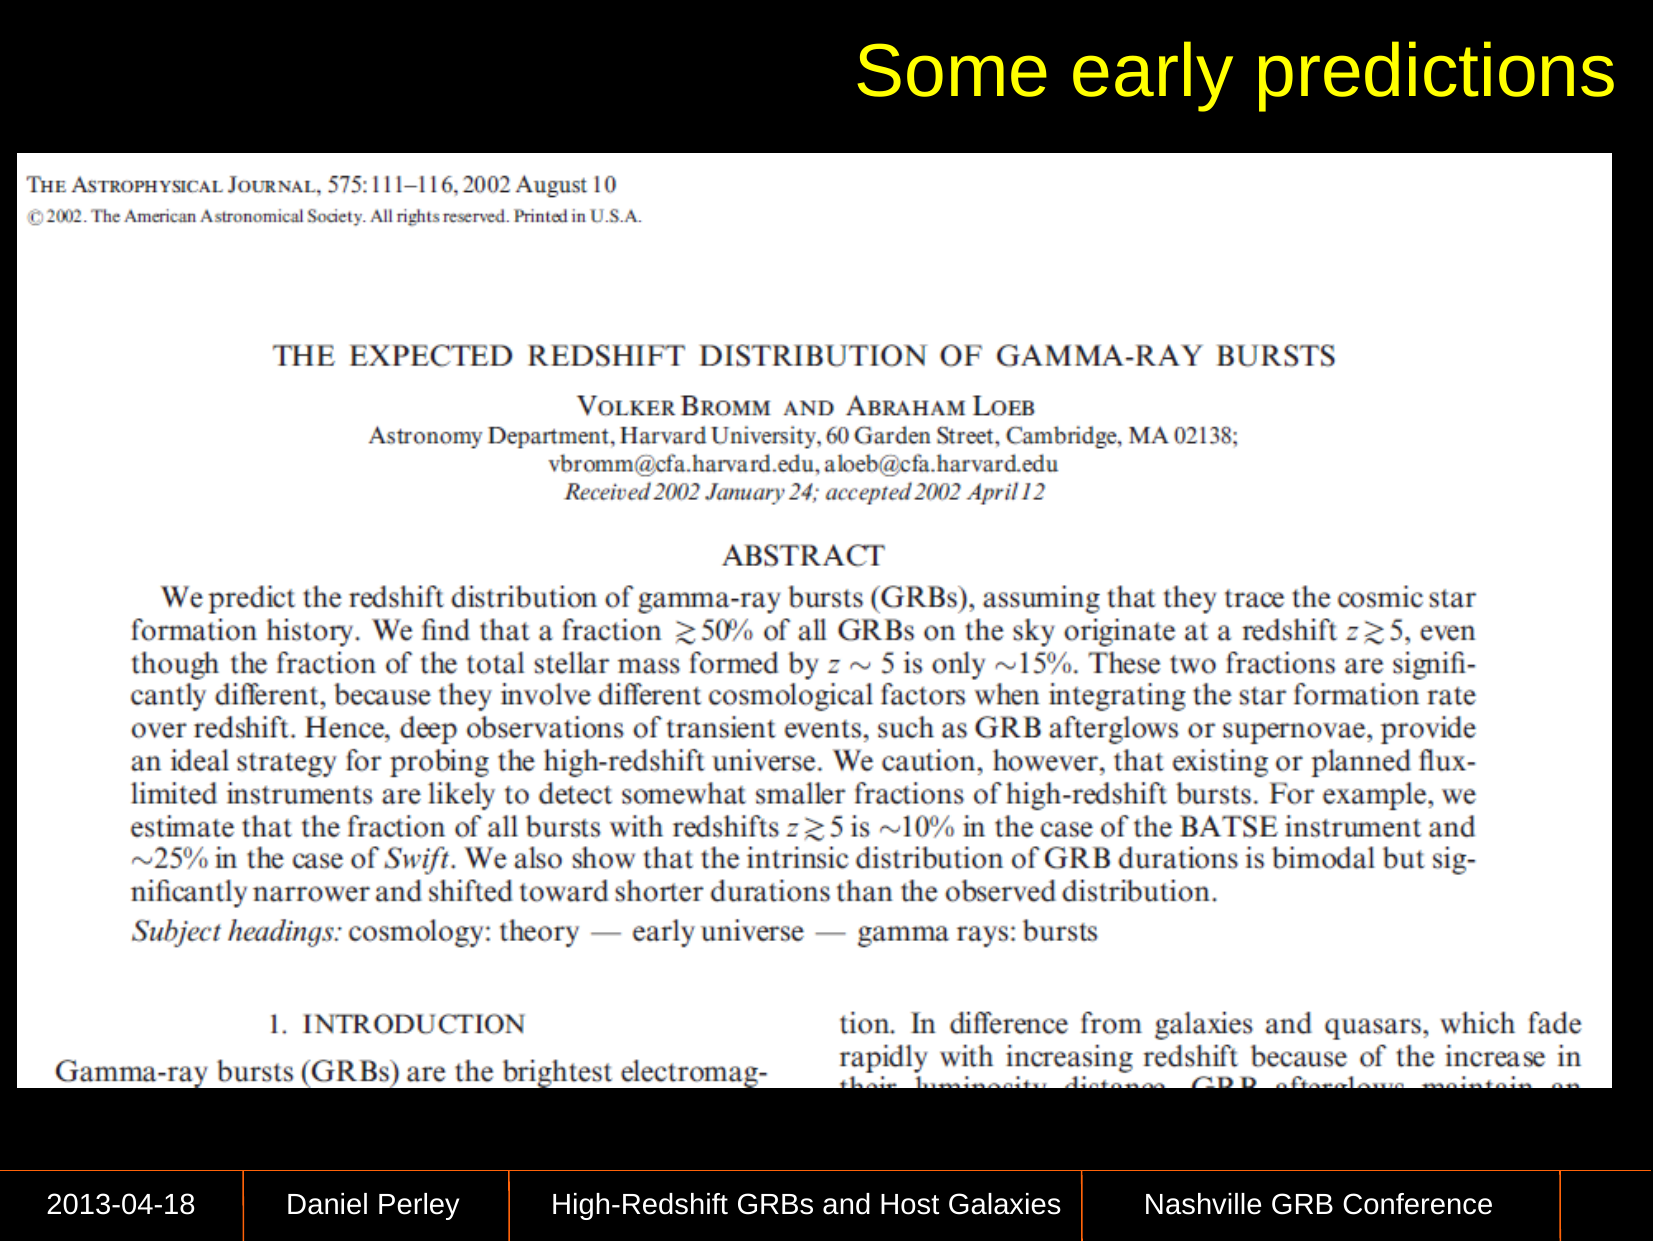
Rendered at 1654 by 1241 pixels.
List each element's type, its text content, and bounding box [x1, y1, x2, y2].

picture [17, 153, 1612, 1088]
title Some early predictions [262, 27, 1618, 114]
